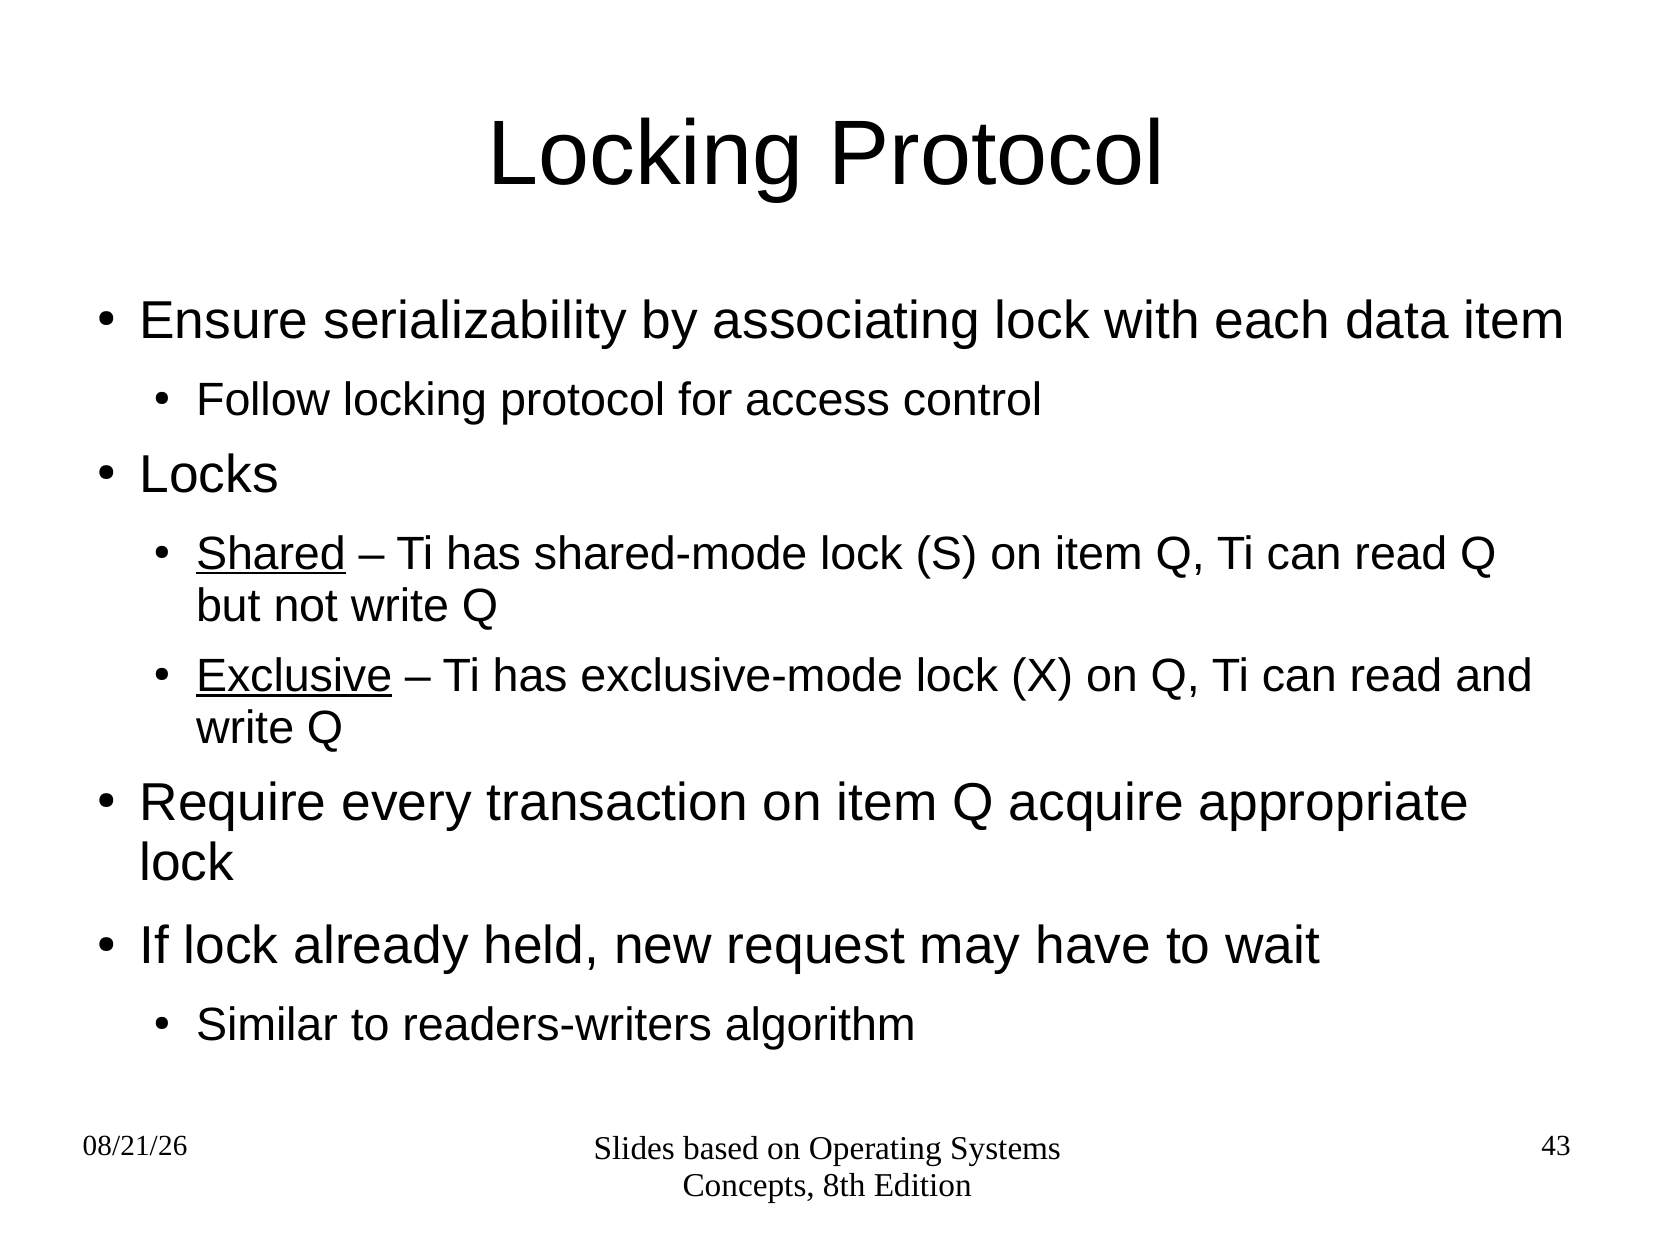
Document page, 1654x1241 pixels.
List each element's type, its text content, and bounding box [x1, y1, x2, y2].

list Ensure serializability by associating lock with each data item Follow locking protocol for access control Locks Shared – Ti has shared-mode lock (S) on item Q, Ti can read Q but not write Q Exclusive – Ti has exclusive-mode lock (X) on Q, Ti can read and write Q Require every transaction on item Q acquire appropriate lock If lock already held, new request may have to wait Similar to readers-writers algorithm [82, 290, 1571, 1109]
title Locking Protocol [82, 49, 1571, 257]
